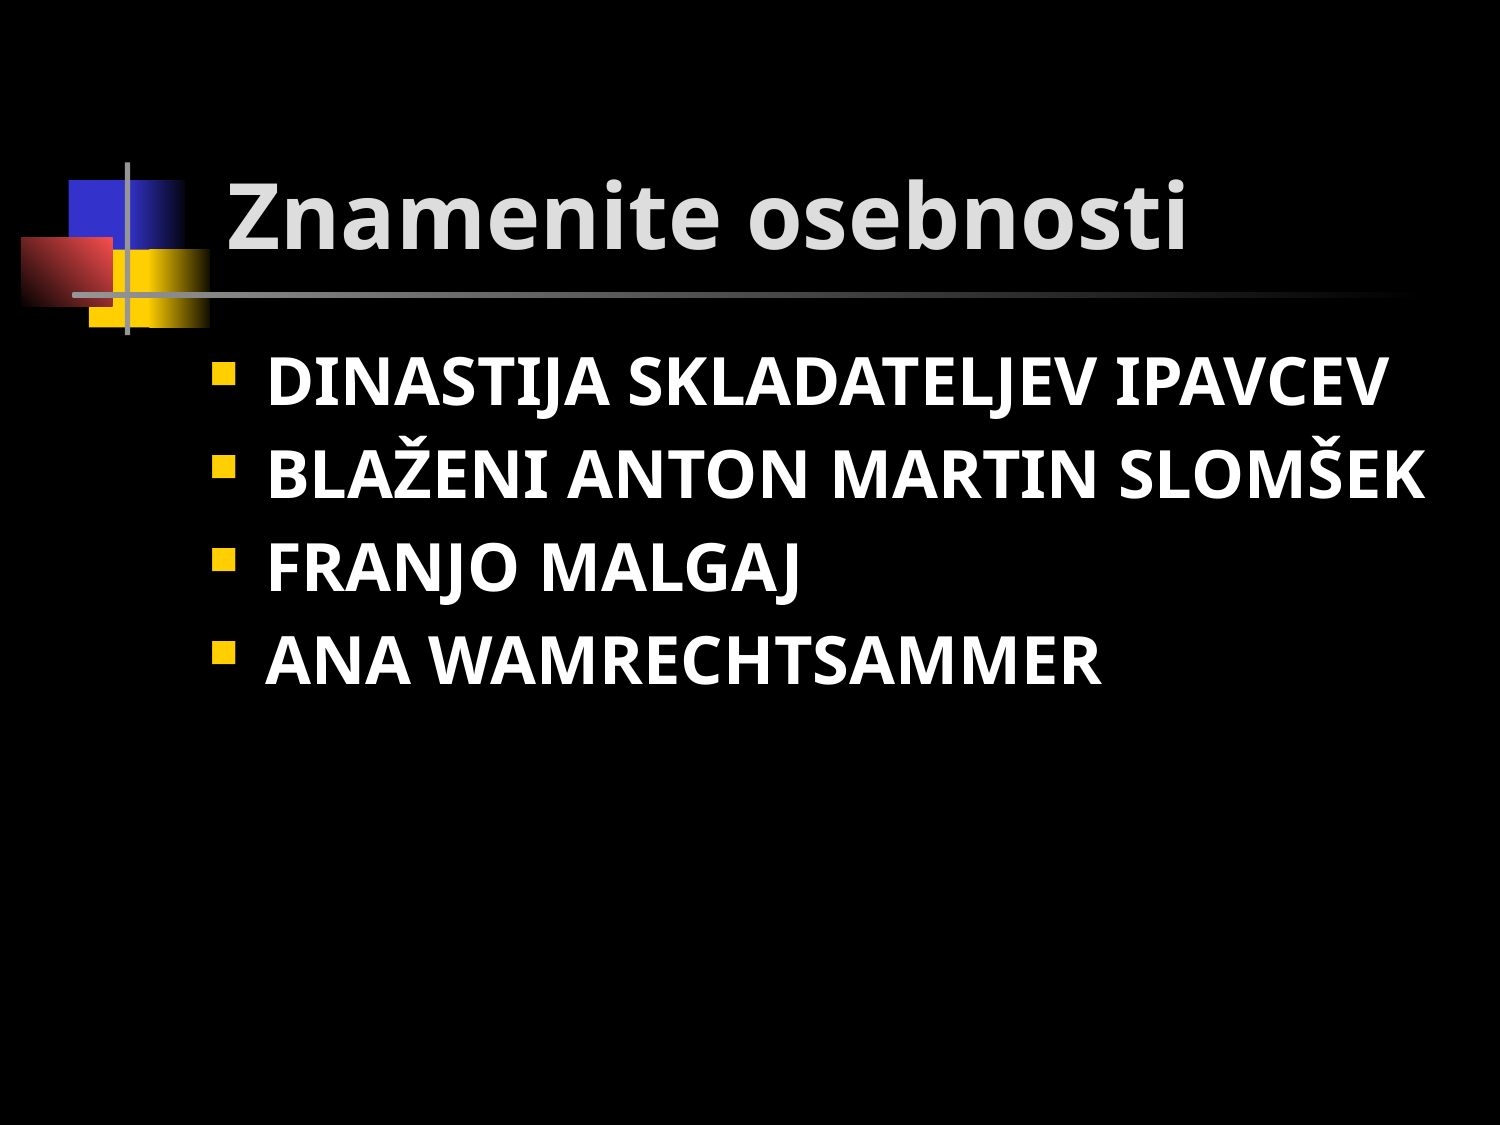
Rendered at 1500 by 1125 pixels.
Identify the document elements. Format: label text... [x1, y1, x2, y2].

list DINASTIJA SKLADATELJEV IPAVCEV BLAŽENI ANTON MARTIN SLOMŠEK FRANJO MALGAJ ANA WAMRECHTSAMMER [193, 331, 1469, 1006]
title Znamenite osebnosti [188, 35, 1468, 275]
